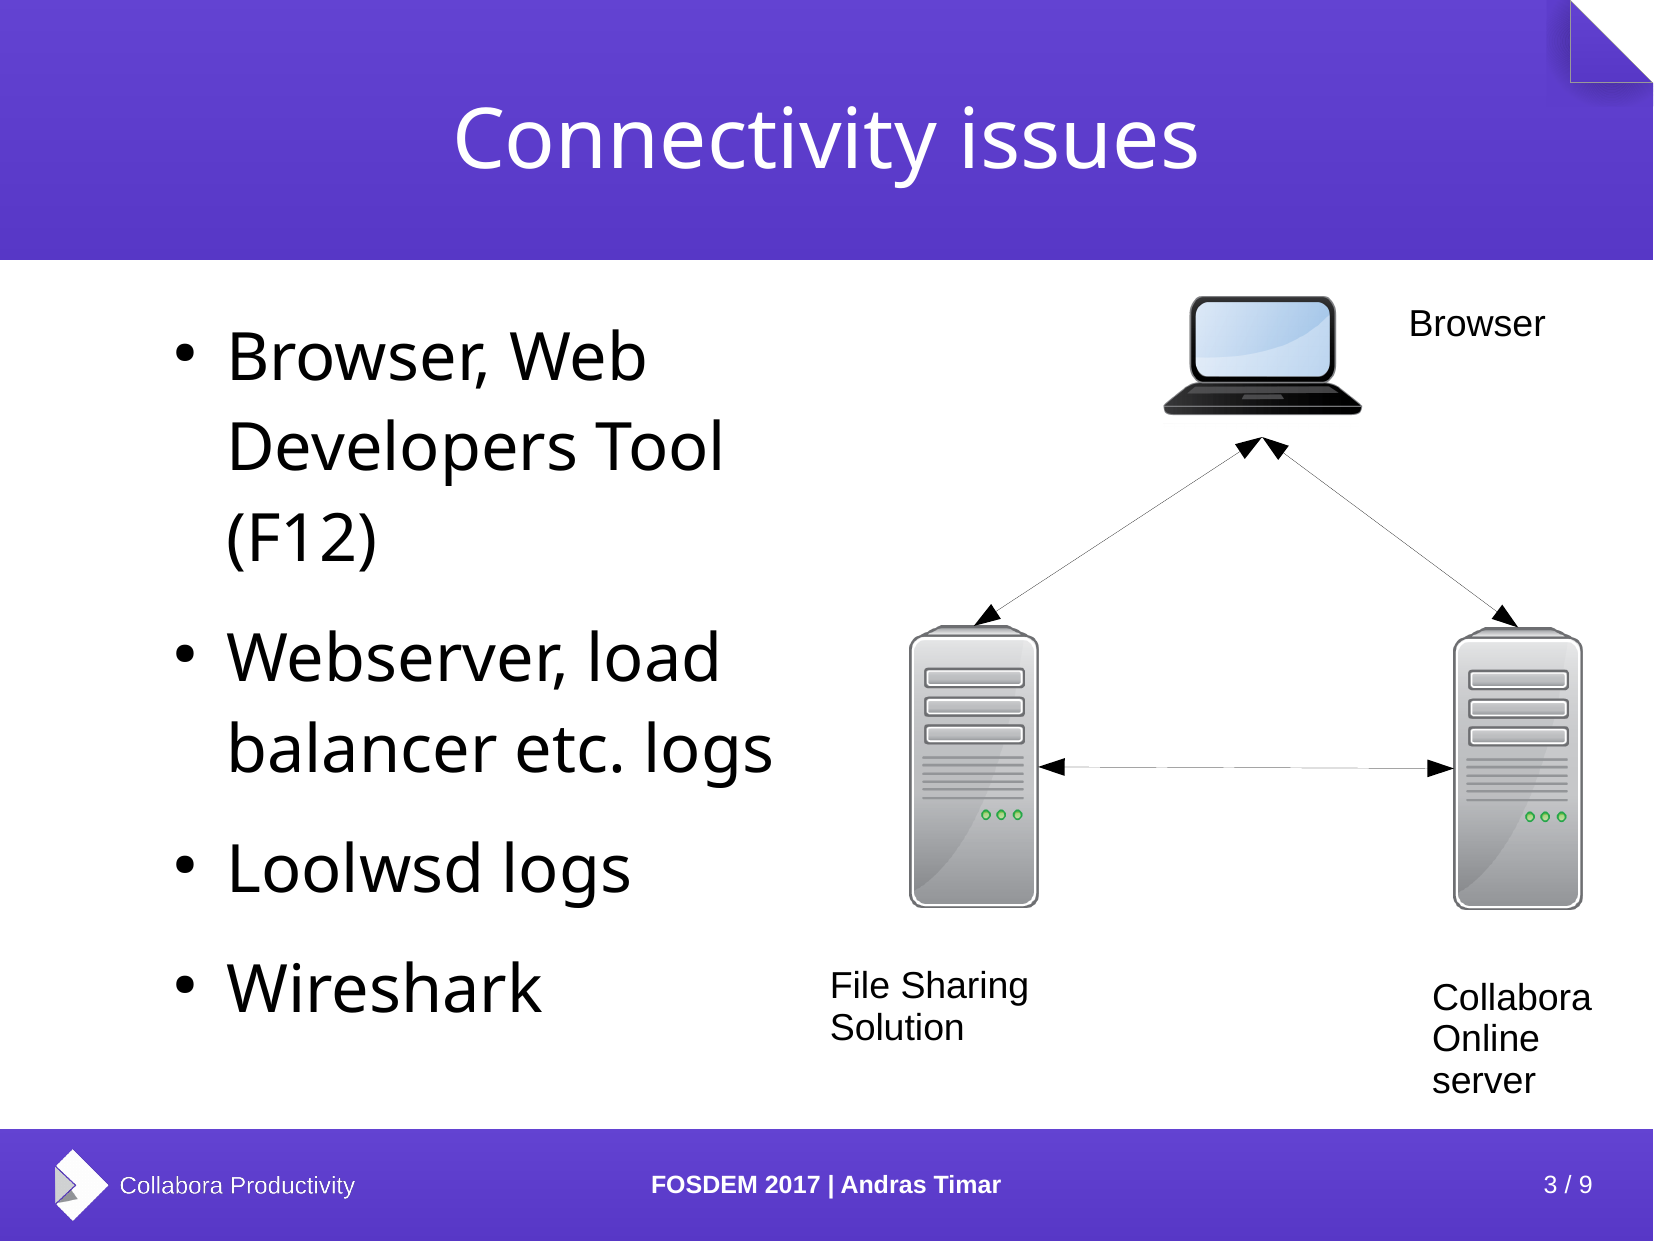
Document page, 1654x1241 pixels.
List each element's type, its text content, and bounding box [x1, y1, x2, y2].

picture [1453, 627, 1583, 910]
picture [55, 1149, 355, 1221]
list Browser, Web Developers Tool (F12) Webserver, load balancer etc. logs Loolwsd logs Wireshark [155, 308, 829, 1087]
text_box File Sharing Solution [814, 956, 1146, 1056]
text_box Browser [1393, 295, 1607, 353]
text_box Collabora Online server [1417, 968, 1619, 1110]
title Connectivity issues [165, 70, 1488, 201]
picture [909, 625, 1039, 908]
picture [1154, 287, 1371, 438]
